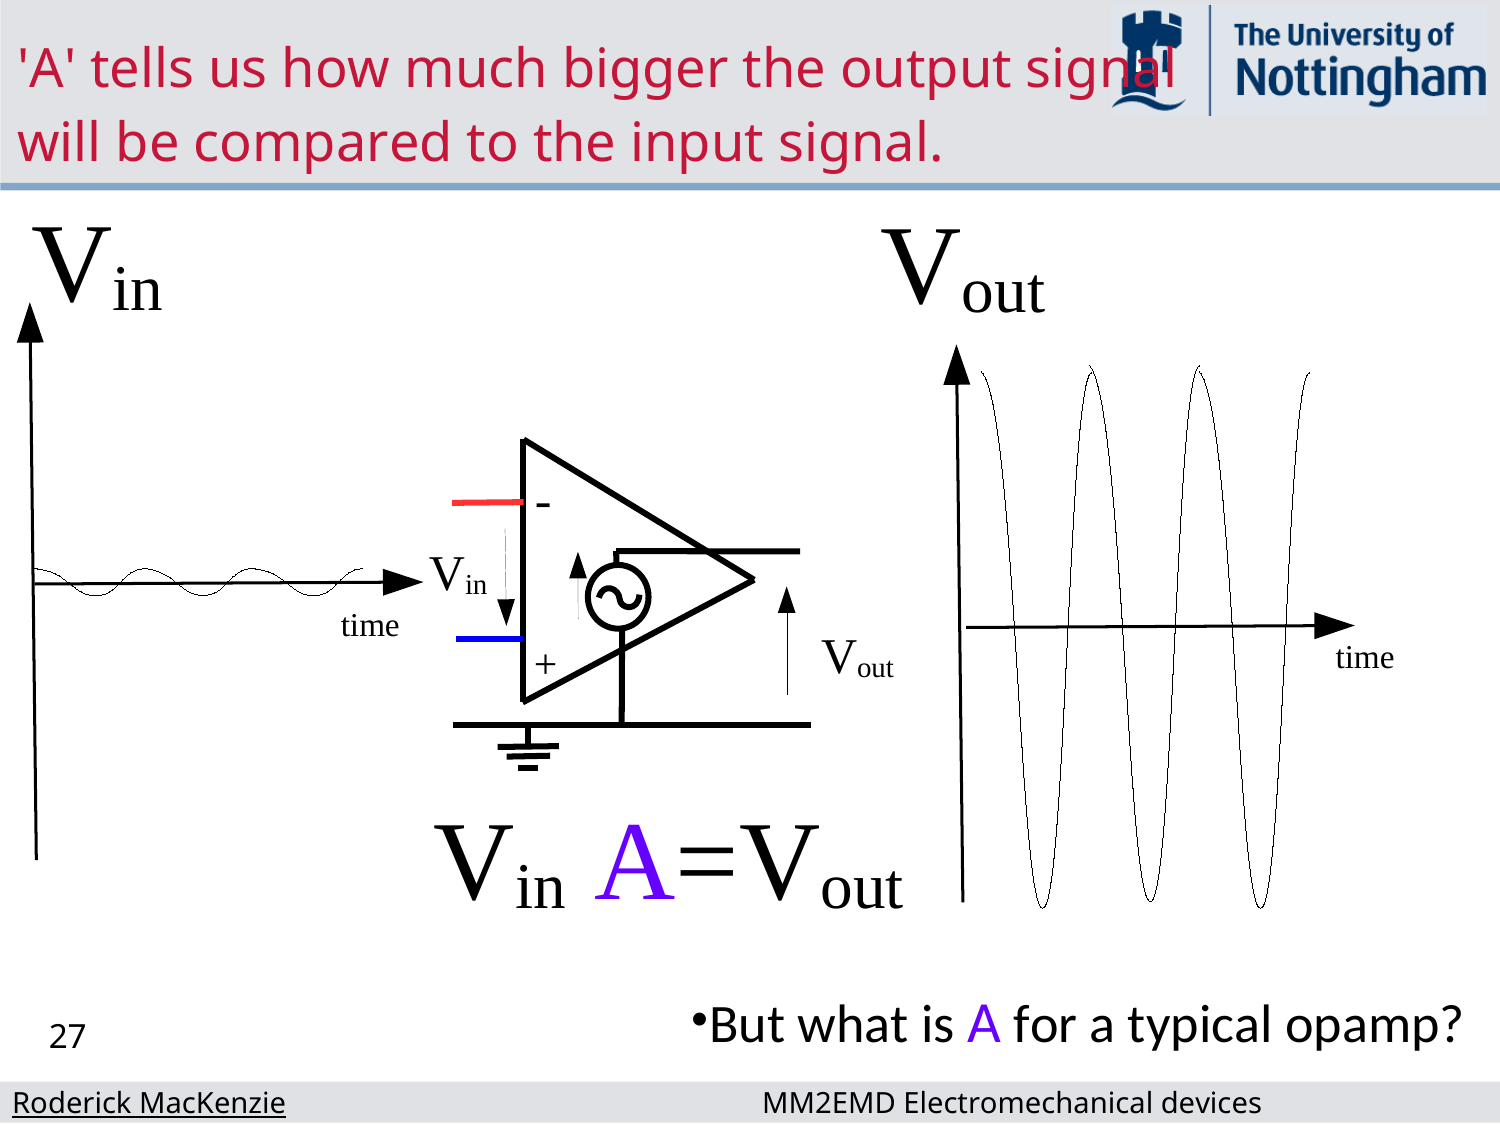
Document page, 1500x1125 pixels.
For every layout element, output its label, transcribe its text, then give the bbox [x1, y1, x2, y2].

text_box Vin [16, 181, 179, 370]
picture [1223, 4, 1487, 116]
text_box Vout [865, 183, 1061, 372]
text_box Vin [414, 533, 503, 626]
text_box time [1320, 627, 1410, 685]
title 'A' tells us how much bigger the output signal will be compared to the input signal. [2, 0, 1223, 247]
text_box Vin A=Vout [419, 779, 957, 1016]
text_box - [520, 460, 567, 536]
text_box Vout [806, 616, 909, 708]
text_box time [325, 595, 415, 653]
text_box + [519, 629, 573, 695]
text_box <number> [33, 1007, 249, 1078]
text_box But what is A for a typical opamp? [675, 976, 1500, 1122]
